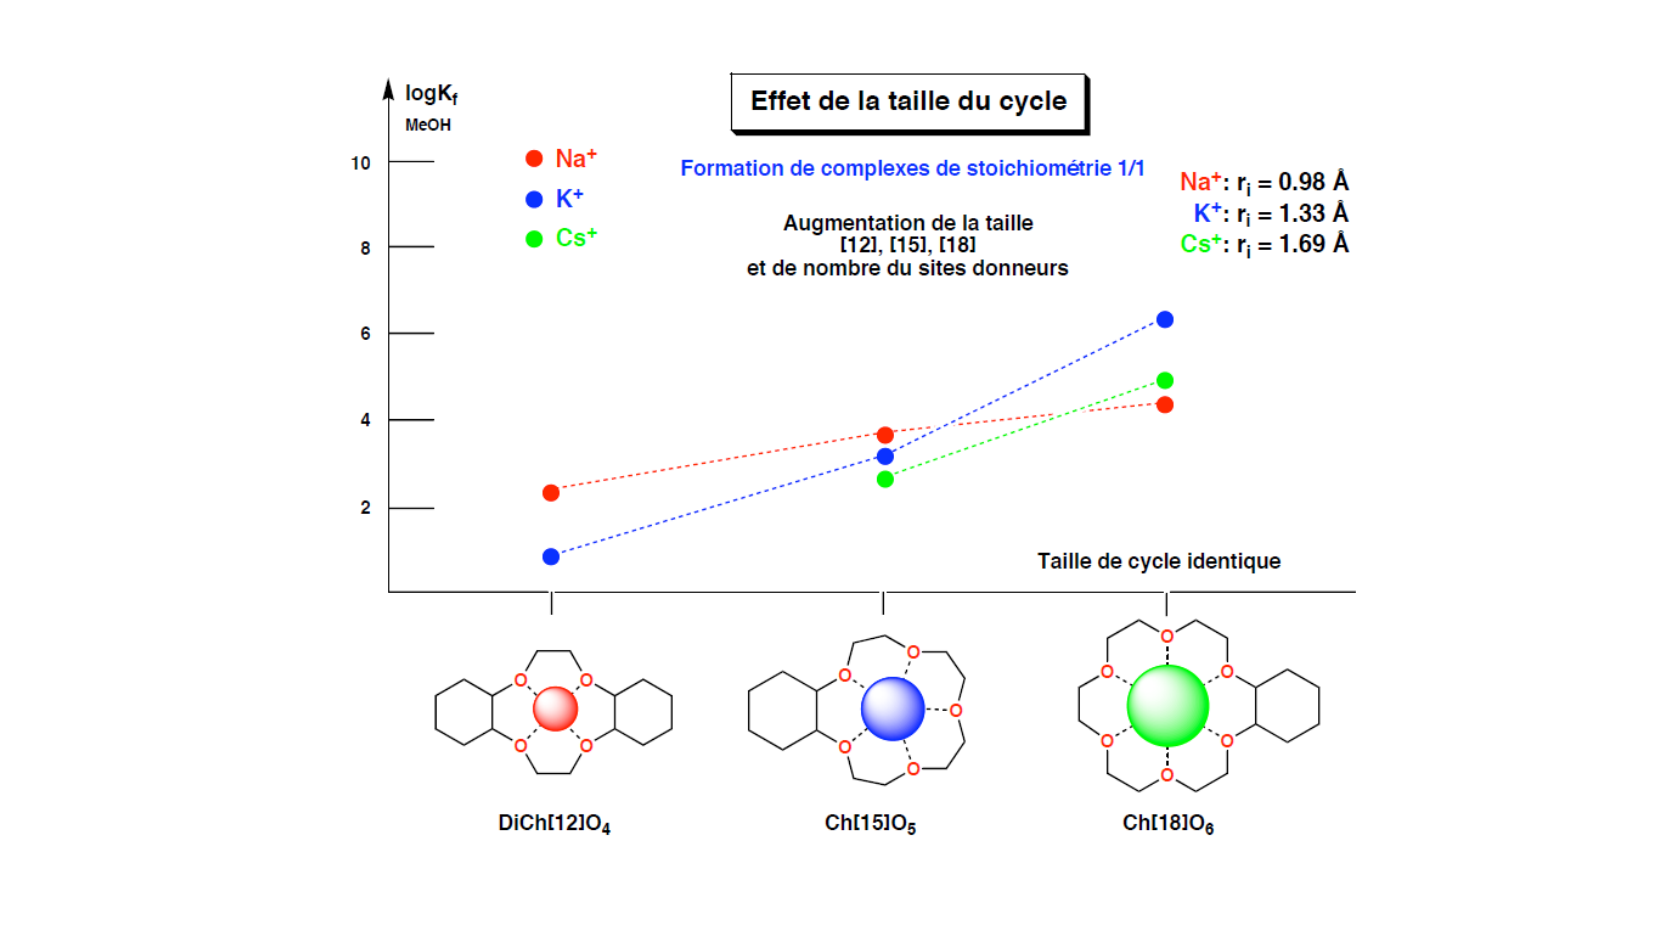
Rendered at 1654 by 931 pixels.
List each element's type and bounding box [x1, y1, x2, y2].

picture [325, 31, 1418, 875]
